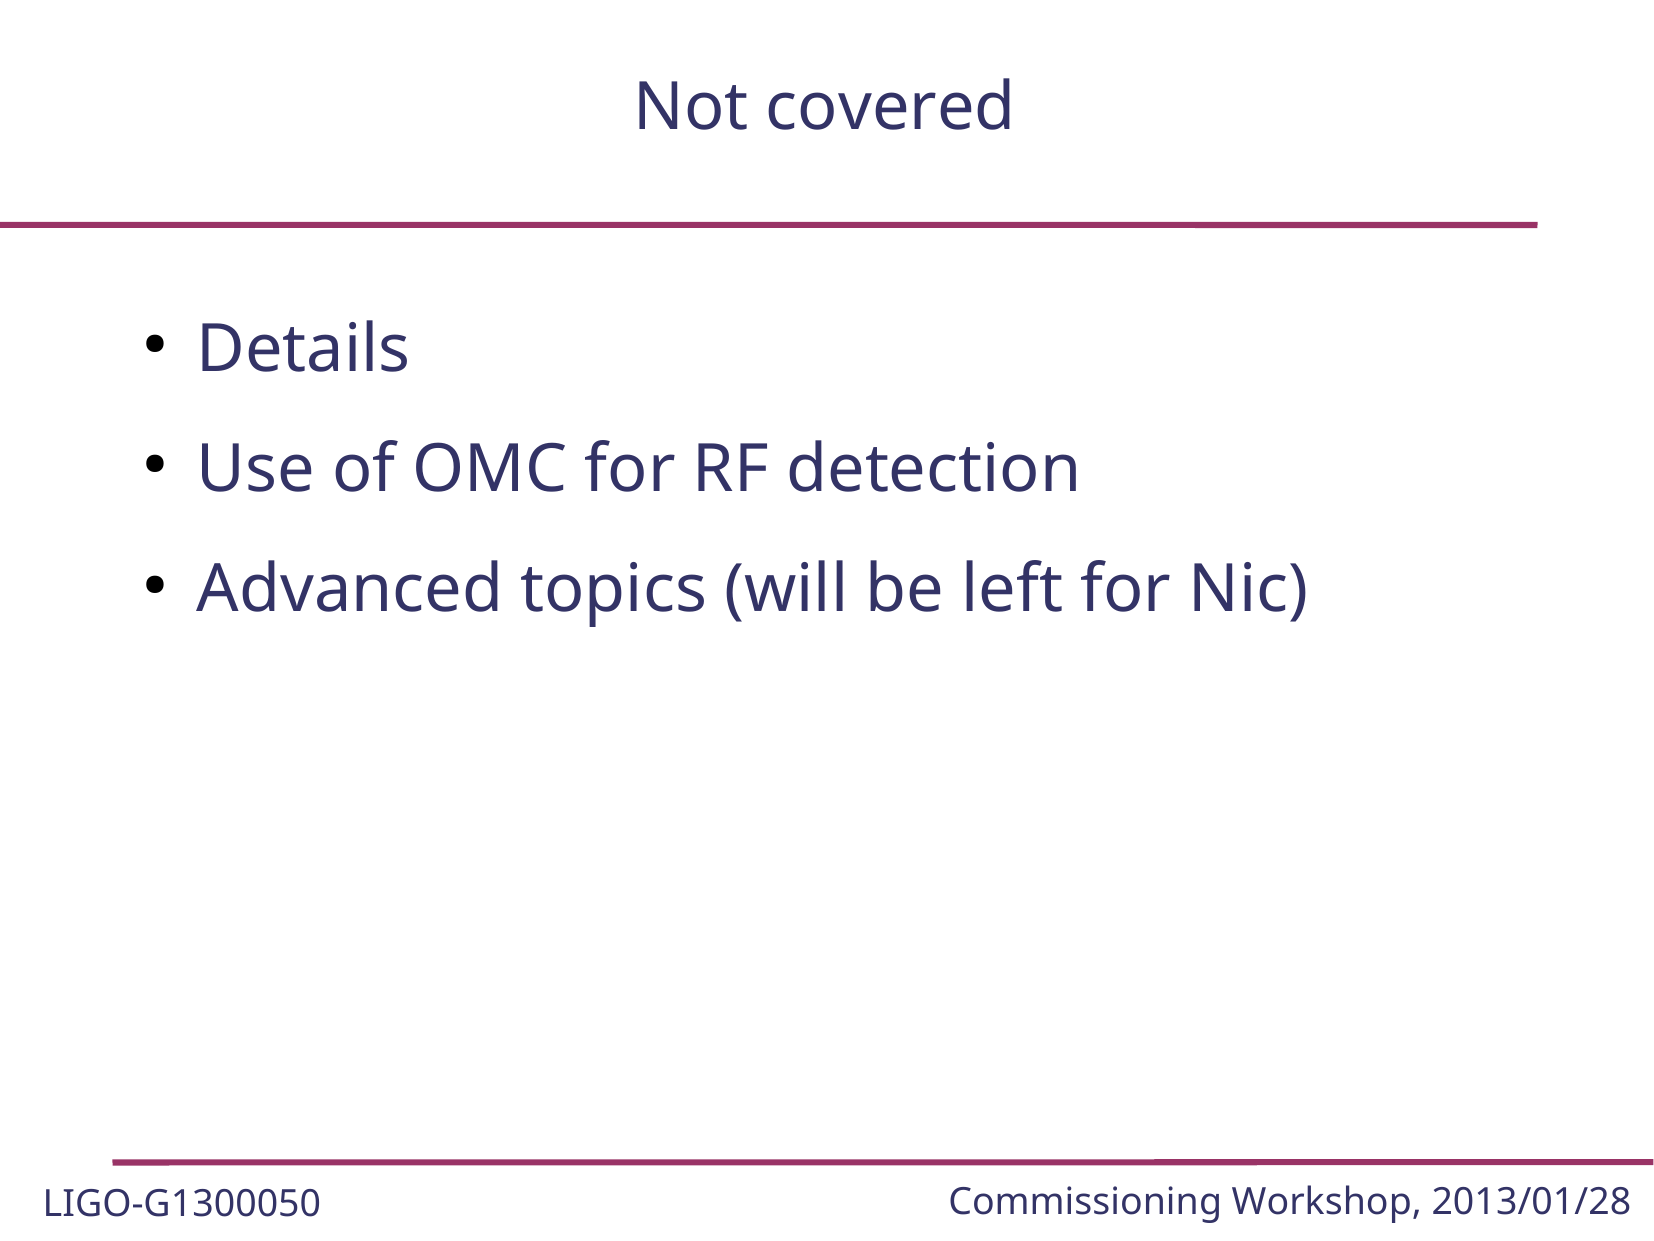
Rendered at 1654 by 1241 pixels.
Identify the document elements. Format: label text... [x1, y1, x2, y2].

list Details Use of OMC for RF detection Advanced topics (will be left for Nic) [125, 300, 1538, 1020]
title Not covered [187, 0, 1463, 208]
